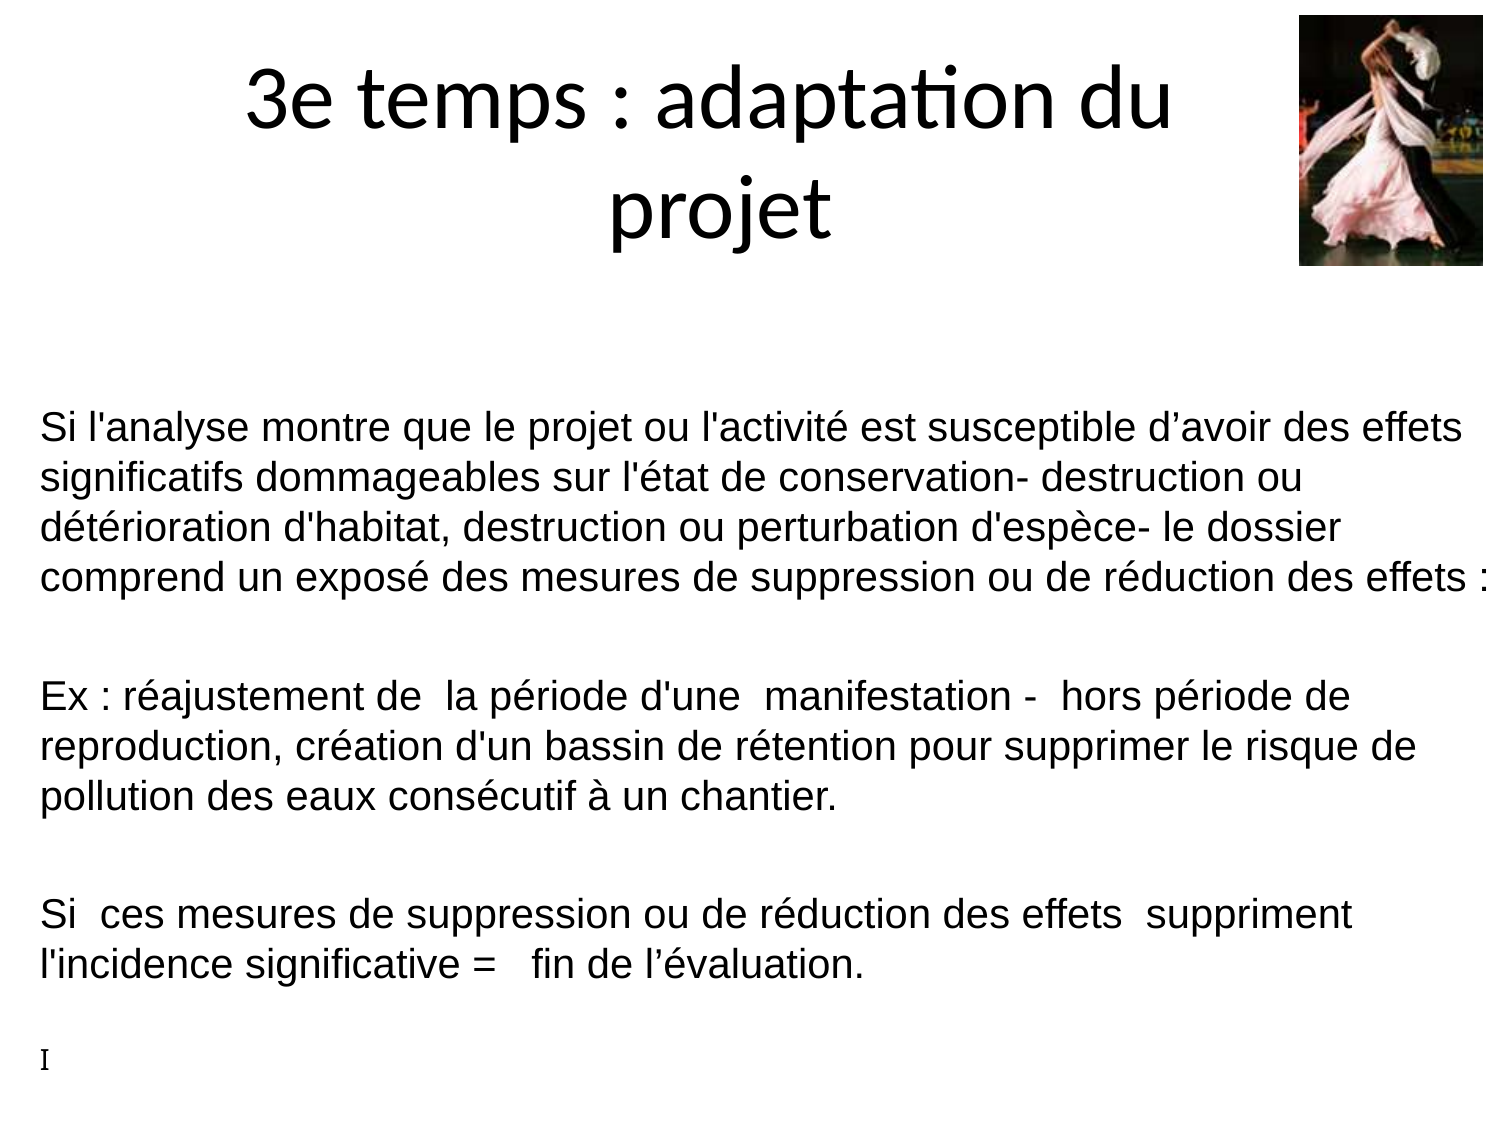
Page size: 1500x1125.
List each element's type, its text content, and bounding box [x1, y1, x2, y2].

picture [1430, 15, 1483, 266]
text_box 3e temps : adaptation du projet [11, 0, 1430, 485]
text_box Si l'analyse montre que le projet ou l'activité est susceptible d’avoir des effets significatifs dommageables sur l'état de conservation- destruction ou détérioration d'habitat, destruction ou perturbation d'espèce- le dossier comprend un exposé des mesures de suppression ou de réduction des effets : Ex : réajustement de la période d'une manifestation - hors période de reproduction, création d'un bassin de rétention pour supprimer le risque de pollution des eaux consécutif à un chantier. Si ces mesures de suppression ou de réduction des effets suppriment l'incidence significative = fin de l’évaluation. I [39, 340, 1500, 1076]
